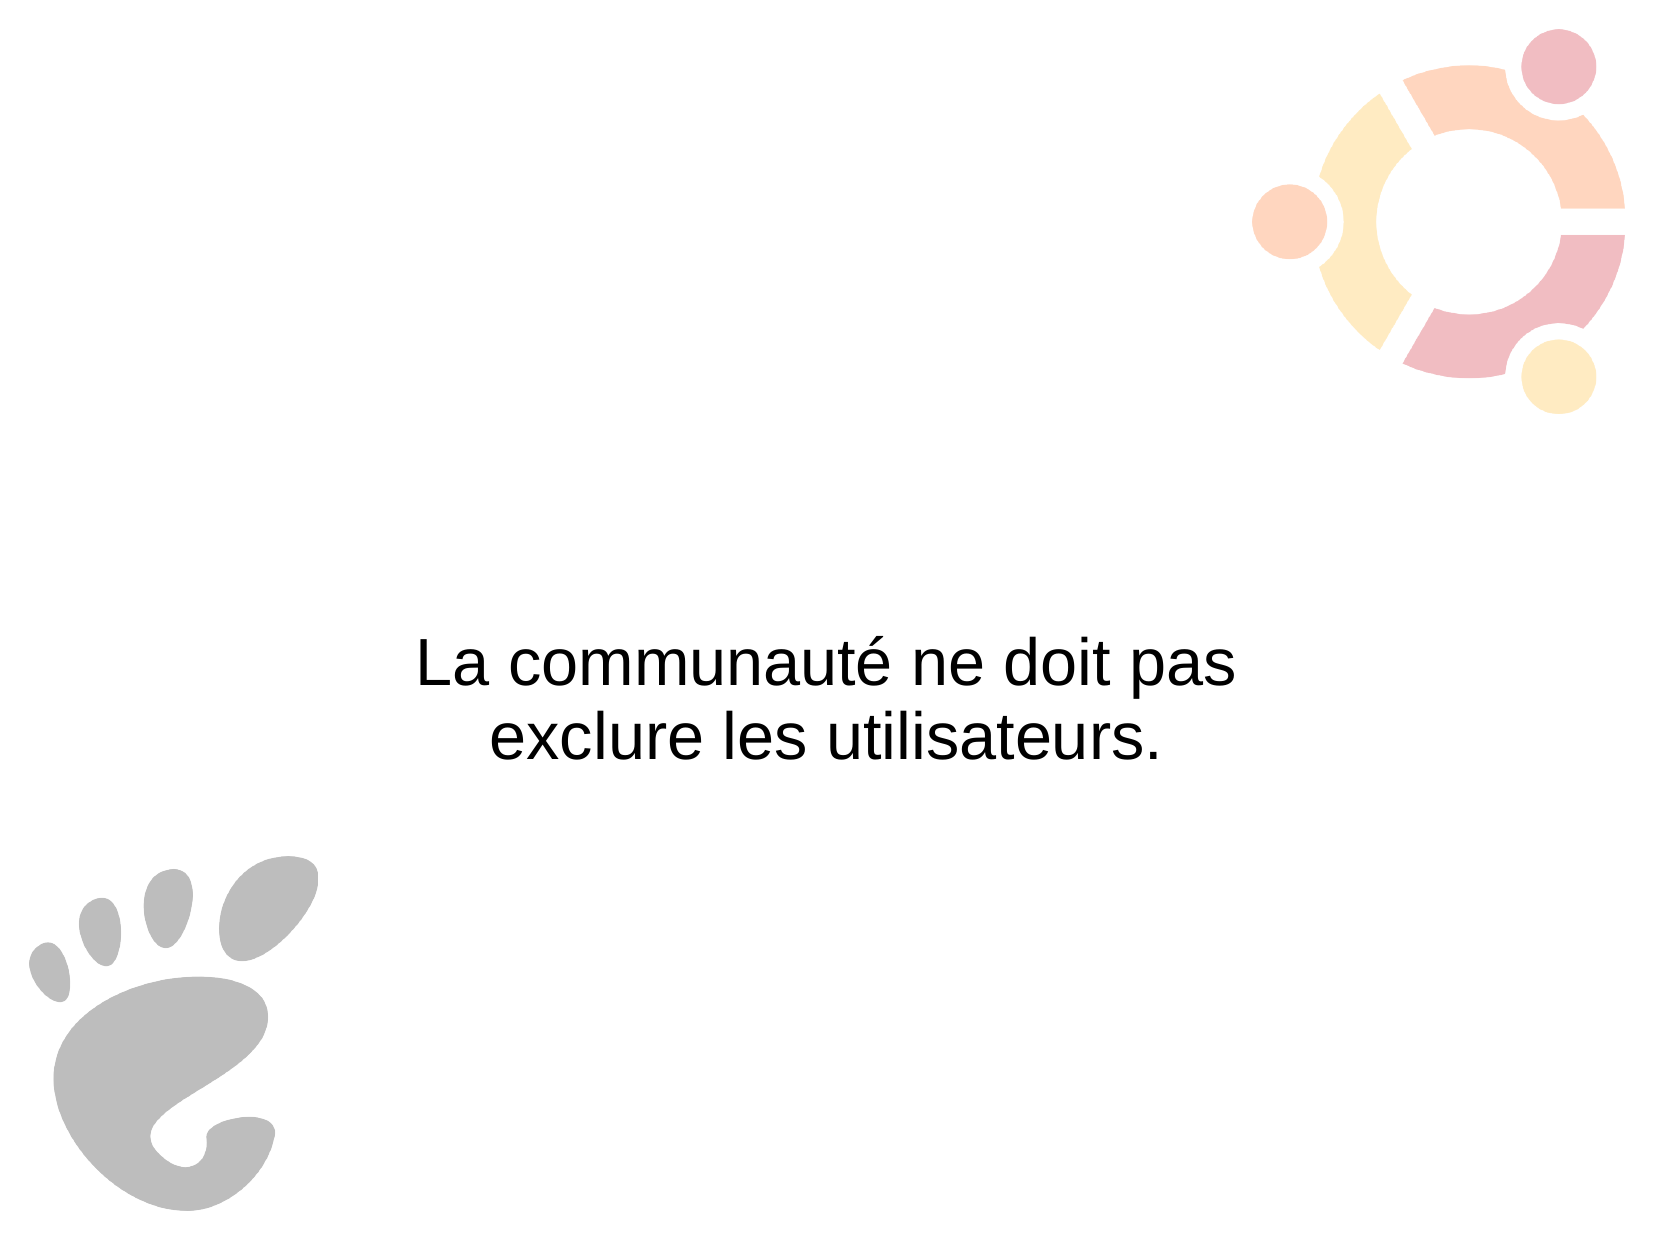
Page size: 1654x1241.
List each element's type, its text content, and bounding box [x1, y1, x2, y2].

subtitle La communauté ne doit pas exclure les utilisateurs. [82, 290, 1571, 1109]
